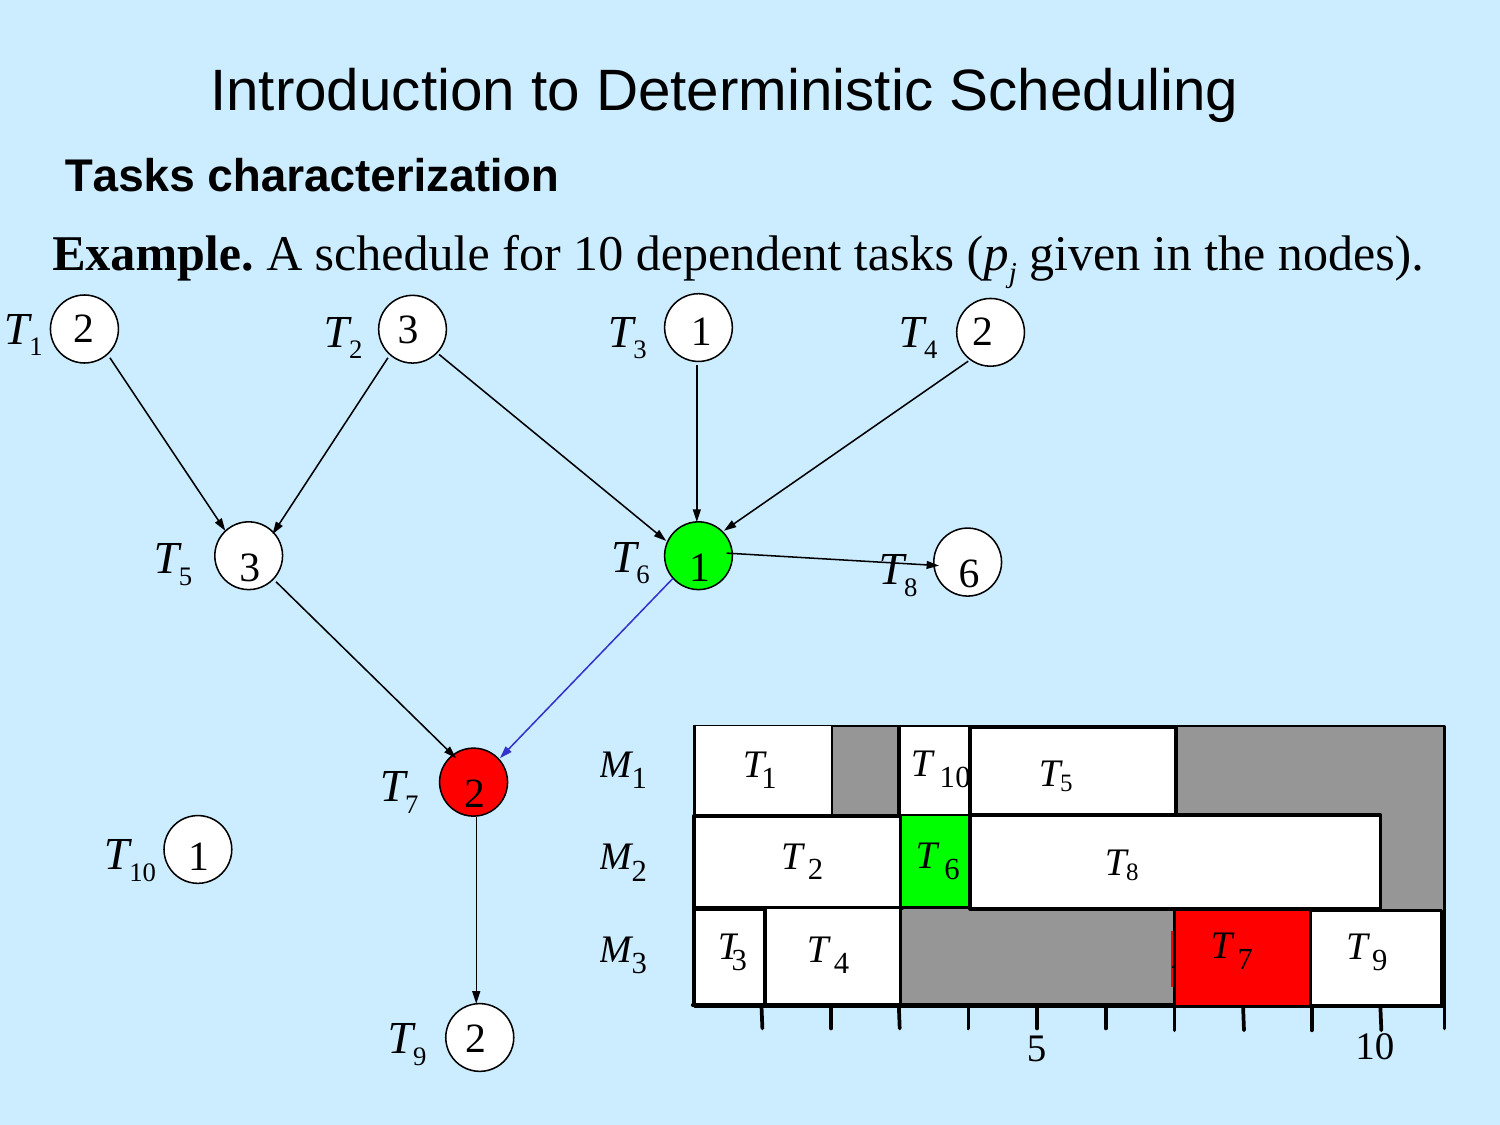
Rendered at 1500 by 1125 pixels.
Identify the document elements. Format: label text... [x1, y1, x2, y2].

chart [600, 725, 1450, 1080]
text_box 1 [716, 526, 733, 585]
text_box T7 [365, 748, 484, 861]
text_box 2 [957, 296, 1063, 388]
text_box 2 [450, 1003, 506, 1068]
text_box T4 [883, 293, 1003, 406]
text_box 1 [712, 295, 772, 402]
text_box 2 [484, 749, 508, 815]
text_box T2 [308, 293, 428, 406]
text_box 3 [258, 523, 283, 589]
text_box [189, 815, 217, 821]
text_box T6 [596, 518, 716, 631]
title Introduction to Deterministic Scheduling [0, 12, 1450, 163]
text_box T10 [88, 816, 189, 929]
text_box [465, 1068, 495, 1072]
text_box T5 [138, 520, 258, 633]
text_box 6 [983, 531, 1002, 593]
text_box T3 [593, 293, 712, 406]
text_box 3 [428, 294, 478, 387]
text_box 2 [69, 292, 140, 395]
text_box T9 [372, 1000, 453, 1113]
text_box 1 [189, 821, 269, 927]
text_box Example. A schedule for 10 dependent tasks (pj given in the nodes). [37, 212, 1500, 297]
text_box T1 [0, 290, 69, 403]
text_box Tasks characterization [49, 137, 1338, 208]
text_box T8 [863, 531, 983, 644]
text_box [506, 1015, 514, 1059]
